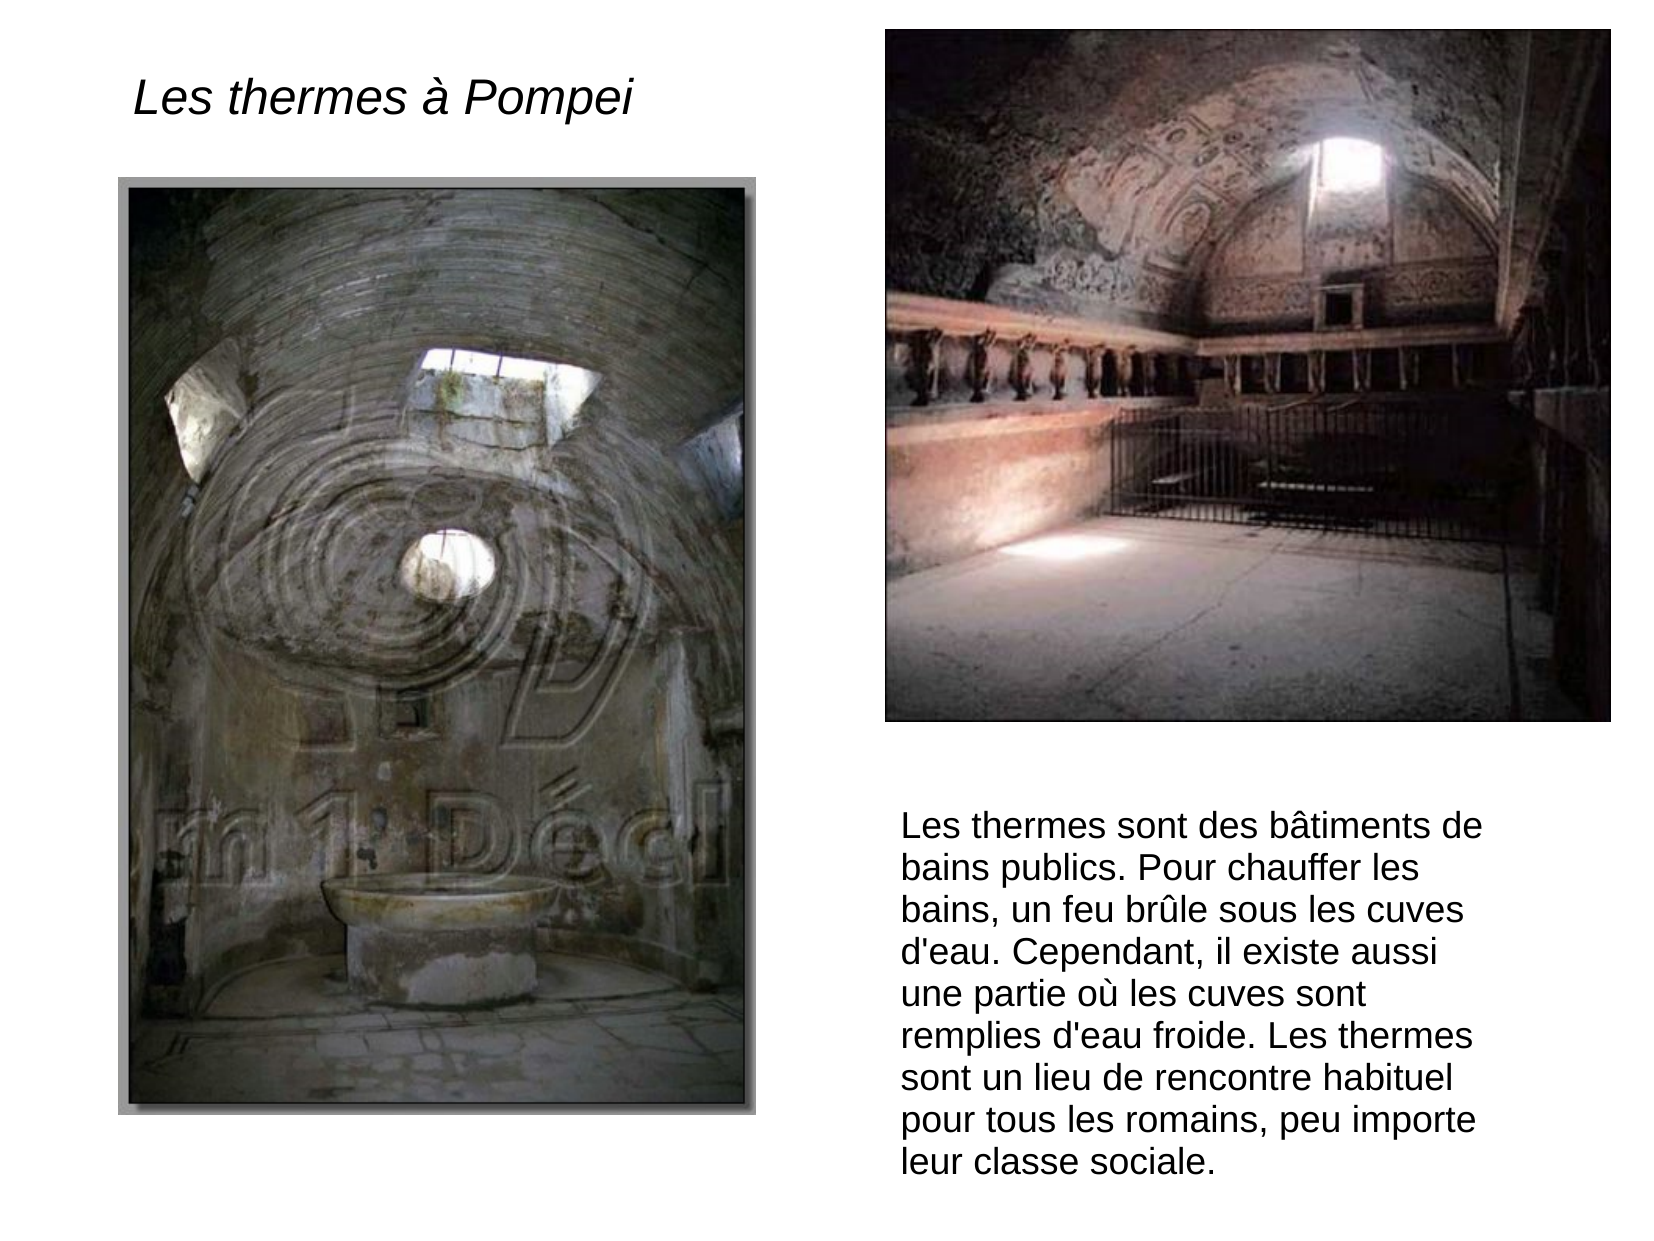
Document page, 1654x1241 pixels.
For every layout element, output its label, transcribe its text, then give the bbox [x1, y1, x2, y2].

text_box Les thermes à Pompei [118, 61, 886, 148]
picture [118, 177, 756, 1115]
picture [885, 29, 1611, 722]
text_box Les thermes sont des bâtiments de bains publics. Pour chauffer les bains, un feu brûle sous les cuves d'eau. Cependant, il existe aussi une partie où les cuves sont remplies d'eau froide. Les thermes sont un lieu de rencontre habituel pour tous les romains, peu importe leur classe sociale. [885, 797, 1506, 1191]
